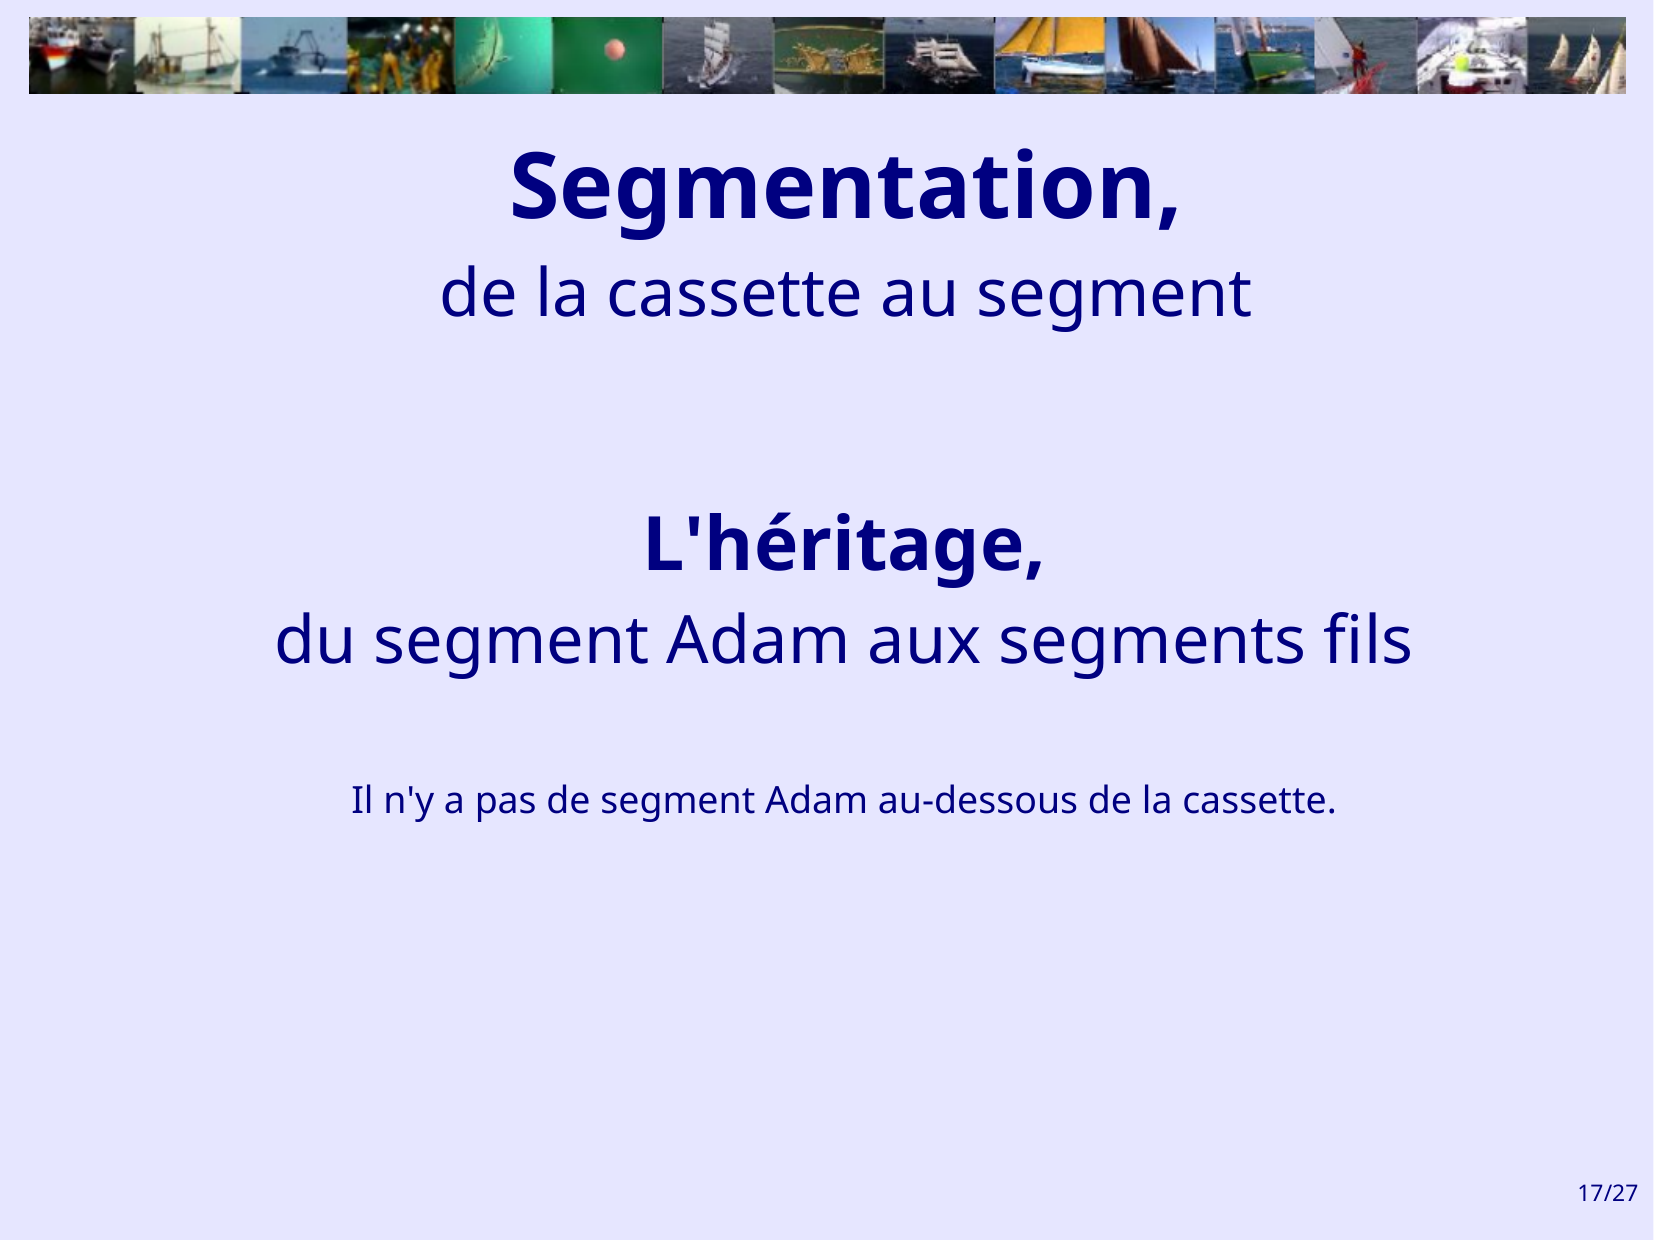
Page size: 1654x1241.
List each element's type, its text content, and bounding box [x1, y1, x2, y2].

title Segmentation, de la cassette au segment [102, 124, 1591, 332]
picture [29, 17, 1626, 94]
subtitle L'héritage, du segment Adam aux segments fils Il n'y a pas de segment Adam au-dessous de la cassette. [82, 248, 1571, 1067]
